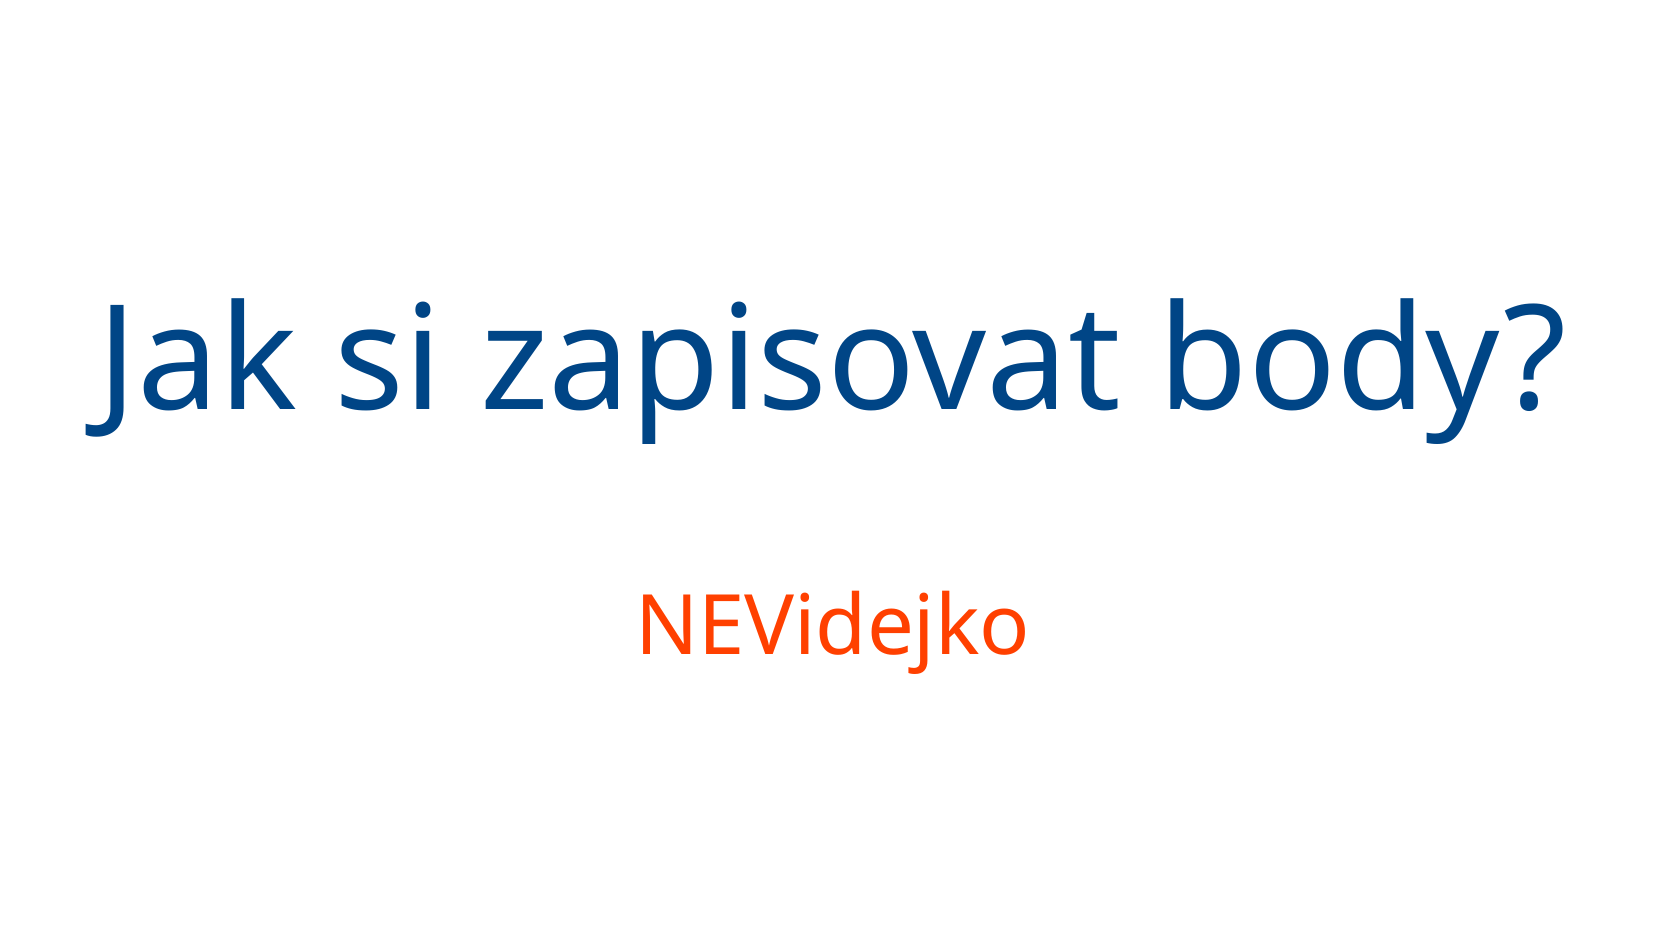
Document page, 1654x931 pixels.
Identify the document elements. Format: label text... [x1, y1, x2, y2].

subtitle Jak si zapisovat body? NEVidejko [88, 106, 1577, 827]
